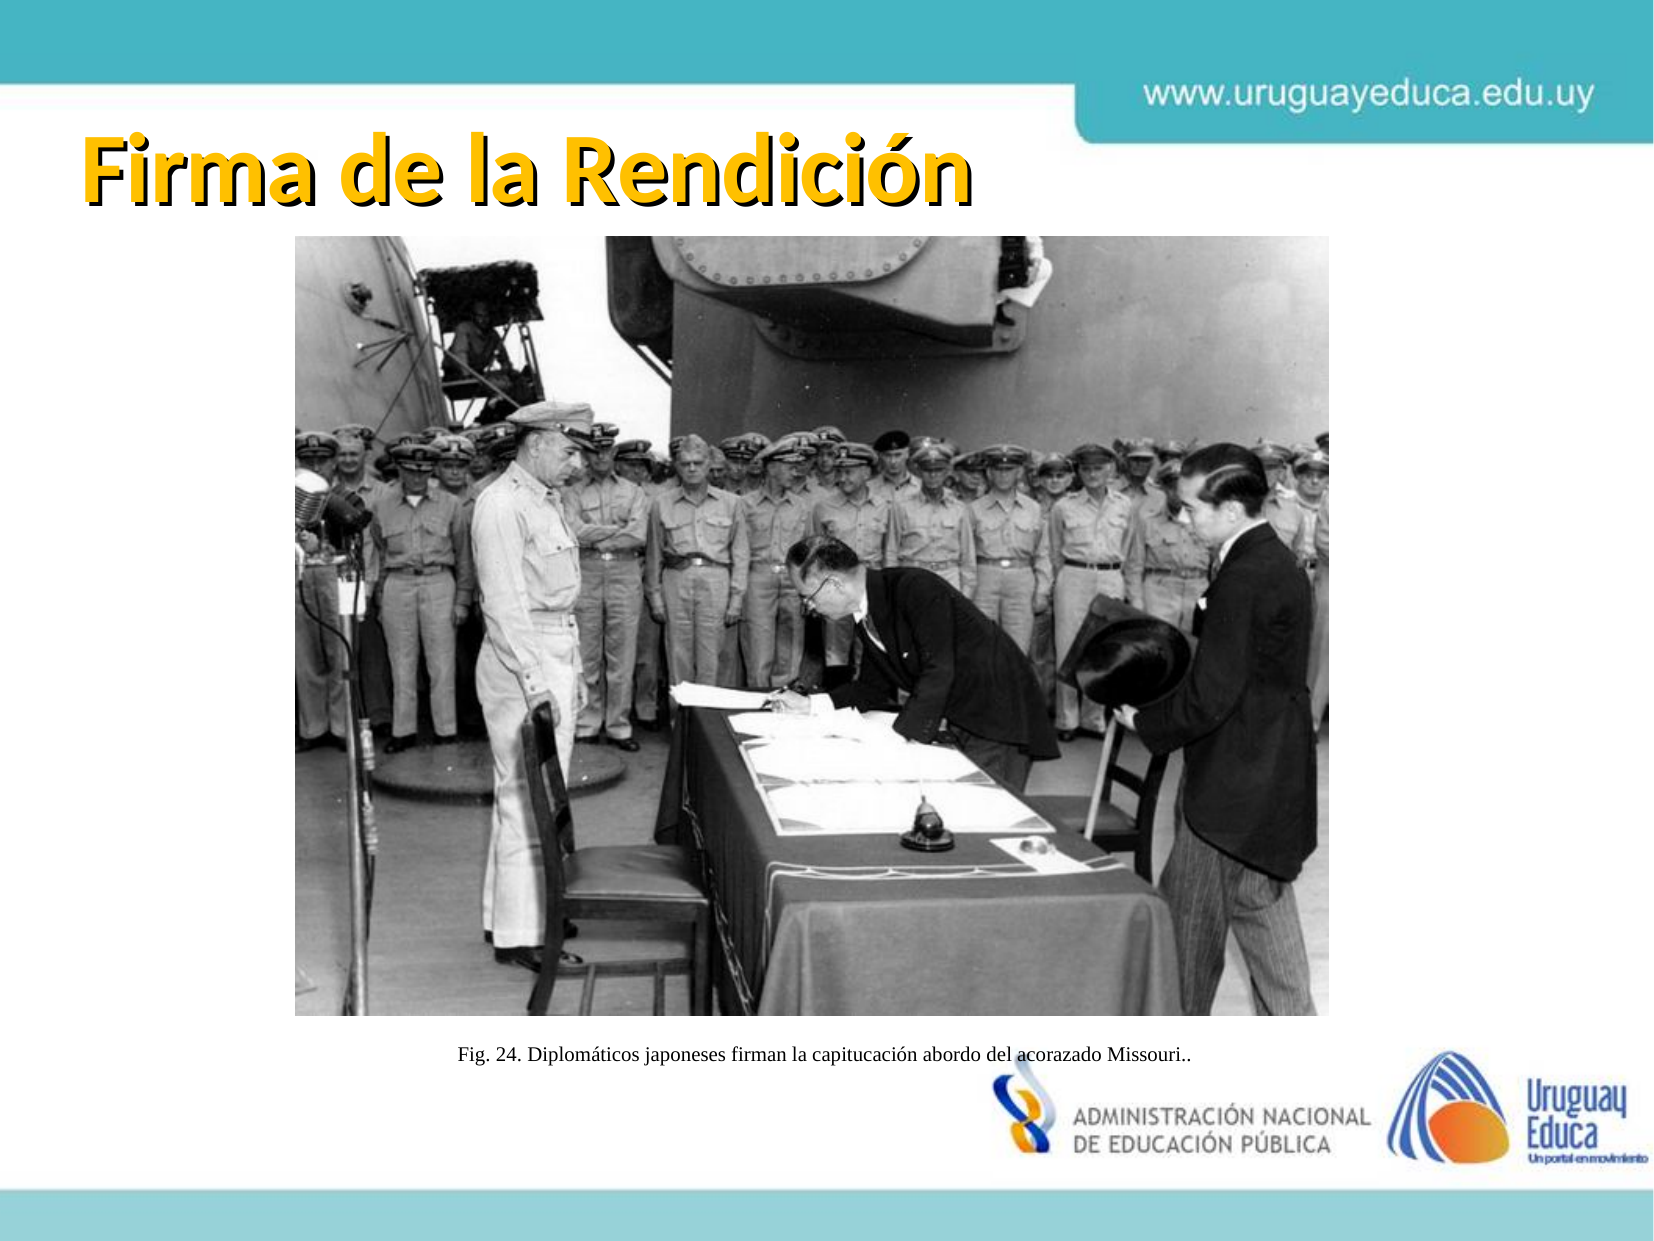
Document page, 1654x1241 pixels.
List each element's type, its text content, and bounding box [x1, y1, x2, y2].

text_box Fig. 24. Diplomáticos japoneses firman la capitucación abordo del acorazado Missouri.. [442, 1033, 1418, 1074]
list [82, 289, 1571, 1108]
picture [0, 0, 1654, 1241]
title Firma de la Rendición [0, 88, 1055, 237]
